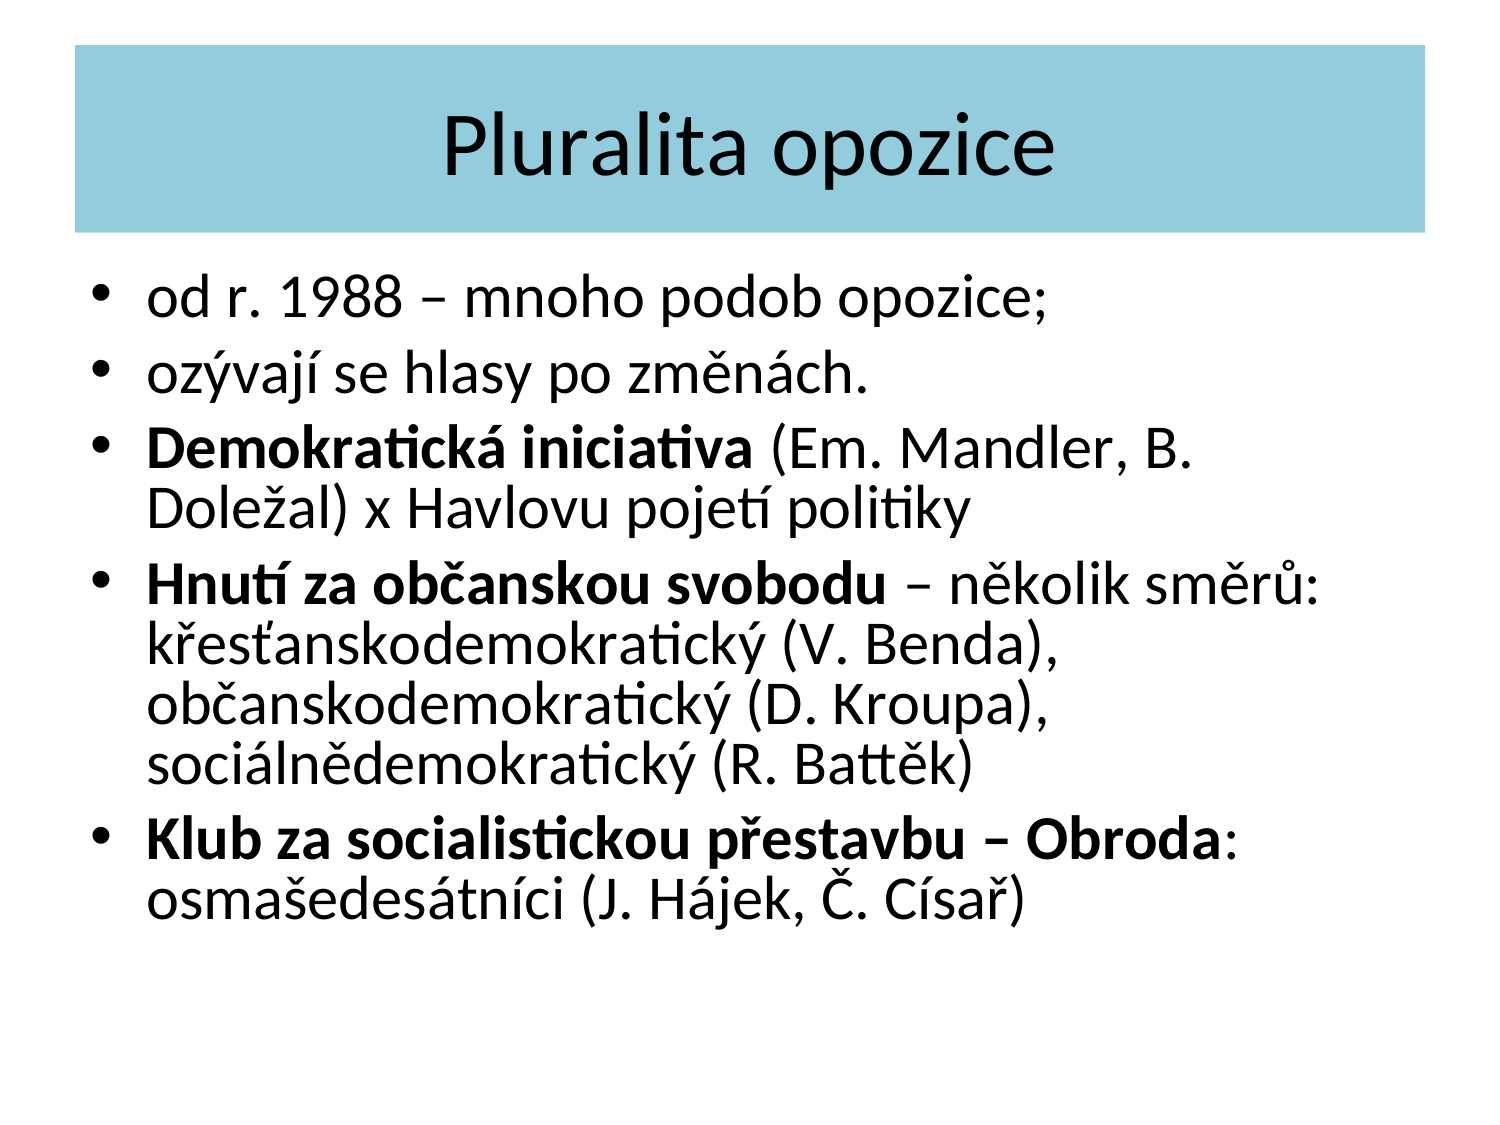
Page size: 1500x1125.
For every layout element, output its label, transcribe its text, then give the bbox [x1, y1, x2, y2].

list od r. 1988 – mnoho podob opozice; ozývají se hlasy po změnách. Demokratická iniciativa (Em. Mandler, B. Doležal) x Havlovu pojetí politiky Hnutí za občanskou svobodu – několik směrů: křesťanskodemokratický (V. Benda), občanskodemokratický (D. Kroupa), sociálnědemokratický (R. Battěk) Klub za socialistickou přestavbu – Obroda: osmašedesátníci (J. Hájek, Č. Císař) [75, 262, 1426, 1025]
title Pluralita opozice [75, 45, 1426, 233]
